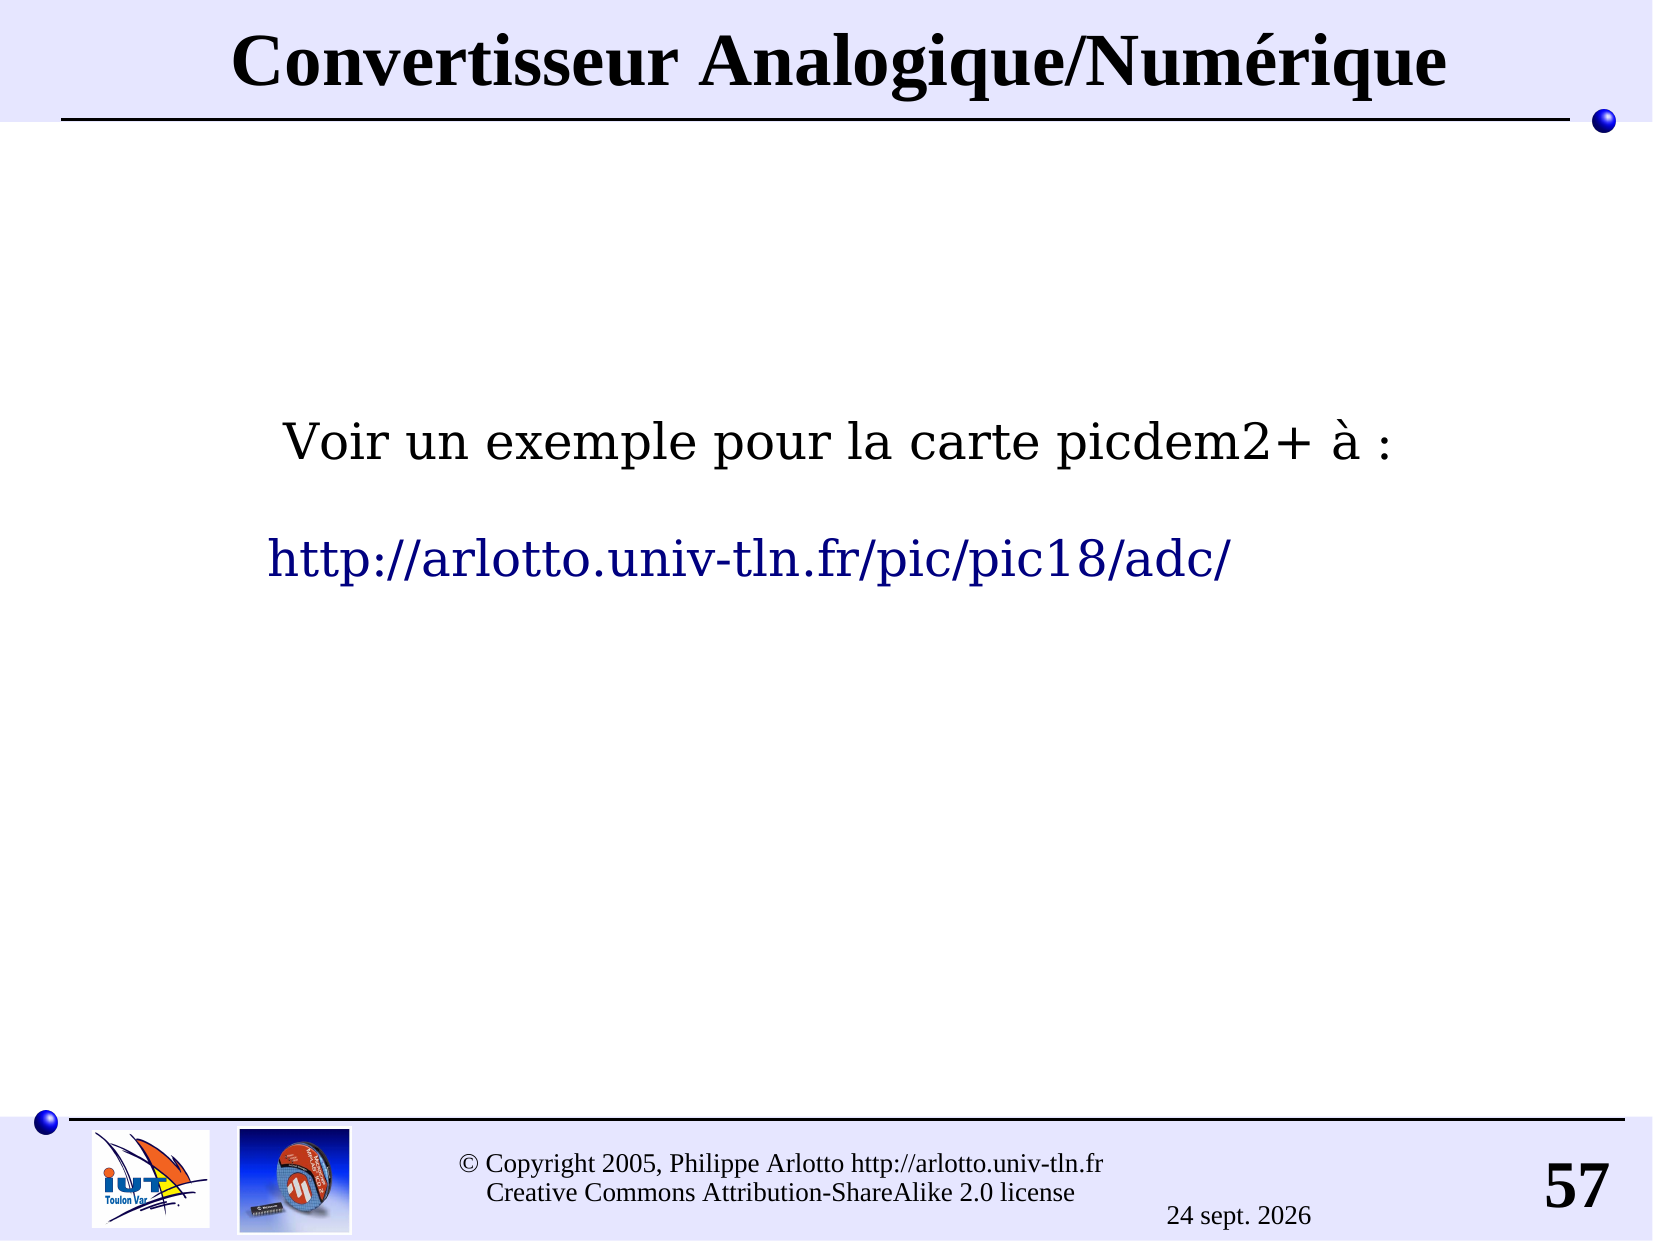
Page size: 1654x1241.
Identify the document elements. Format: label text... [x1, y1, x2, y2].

picture [237, 1126, 352, 1235]
text_box Voir un exemple pour la carte picdem2+ à : http://arlotto.univ-tln.fr/pic/pic18/adc/ [267, 413, 1395, 647]
title Convertisseur Analogique/Numérique [95, 14, 1585, 107]
